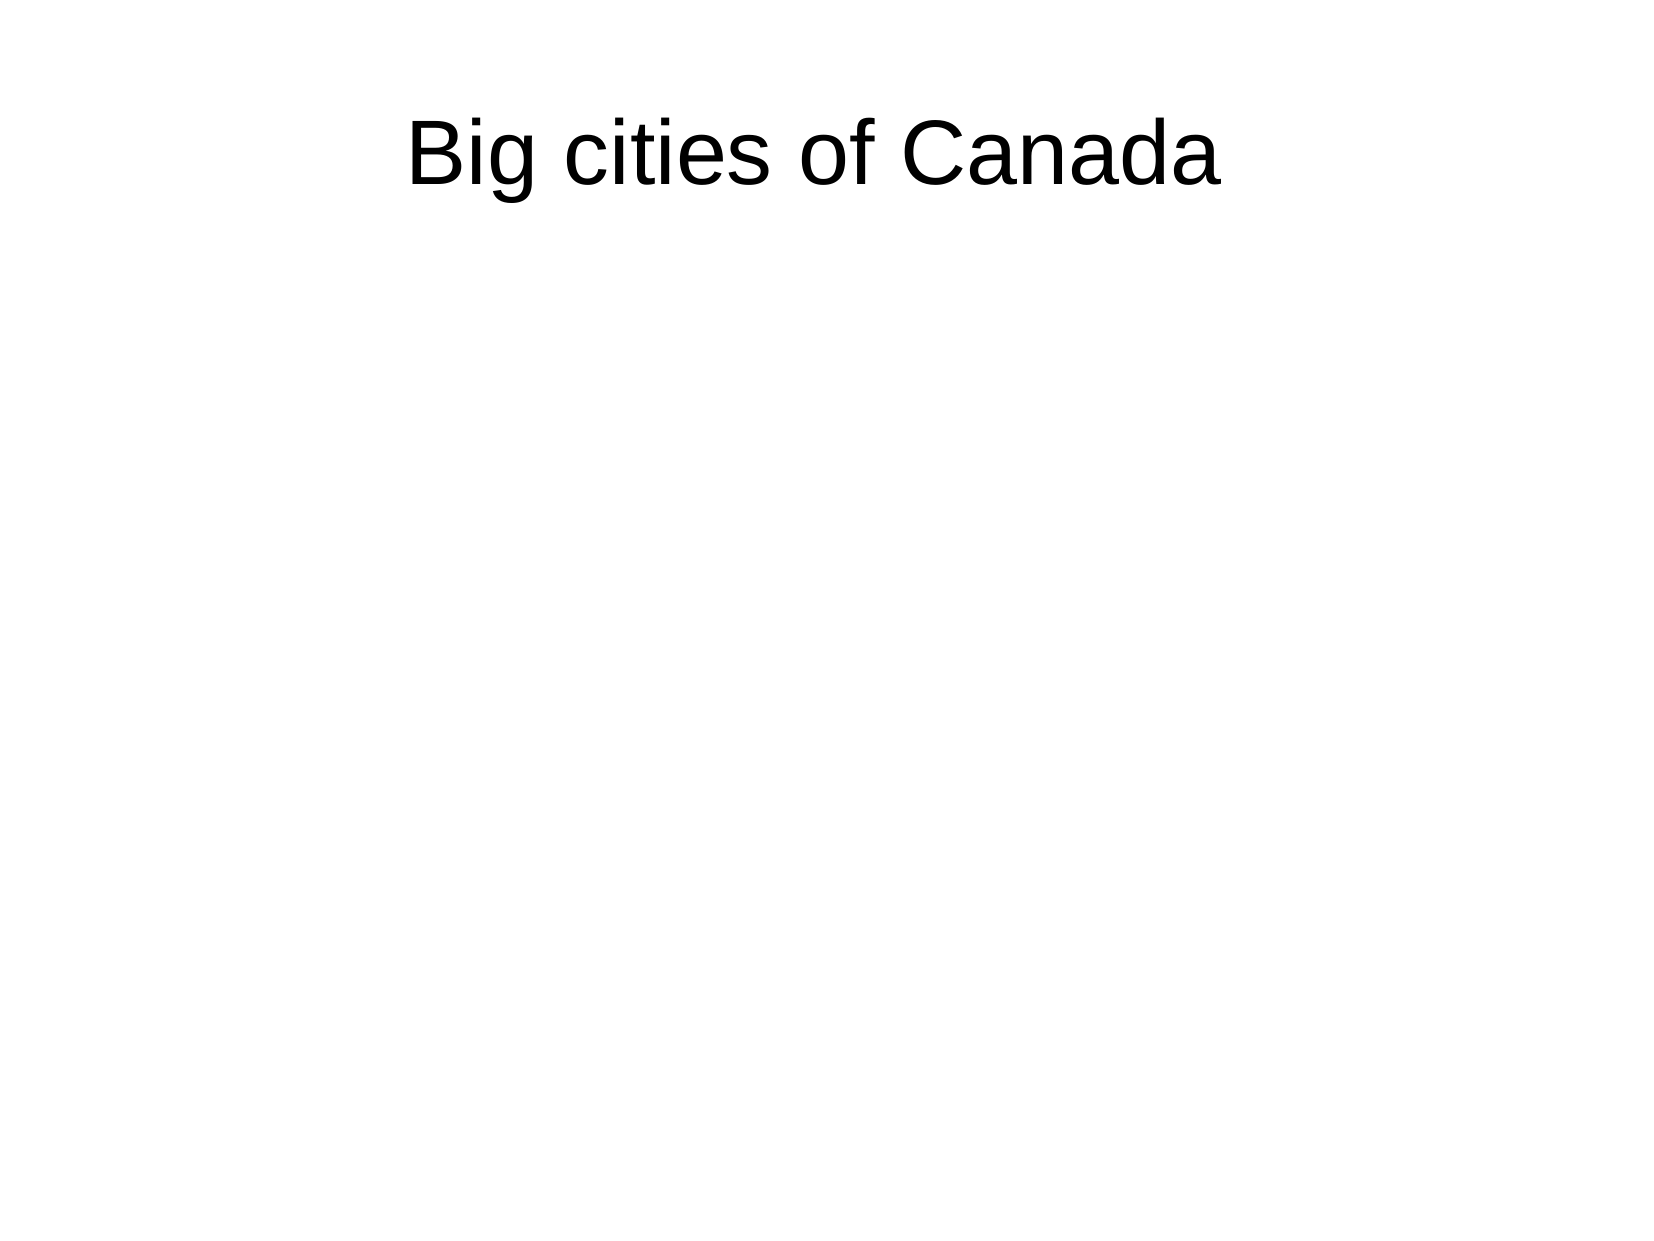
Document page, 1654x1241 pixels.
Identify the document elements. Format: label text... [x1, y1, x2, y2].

title Big cities of Canada [82, 49, 1571, 257]
